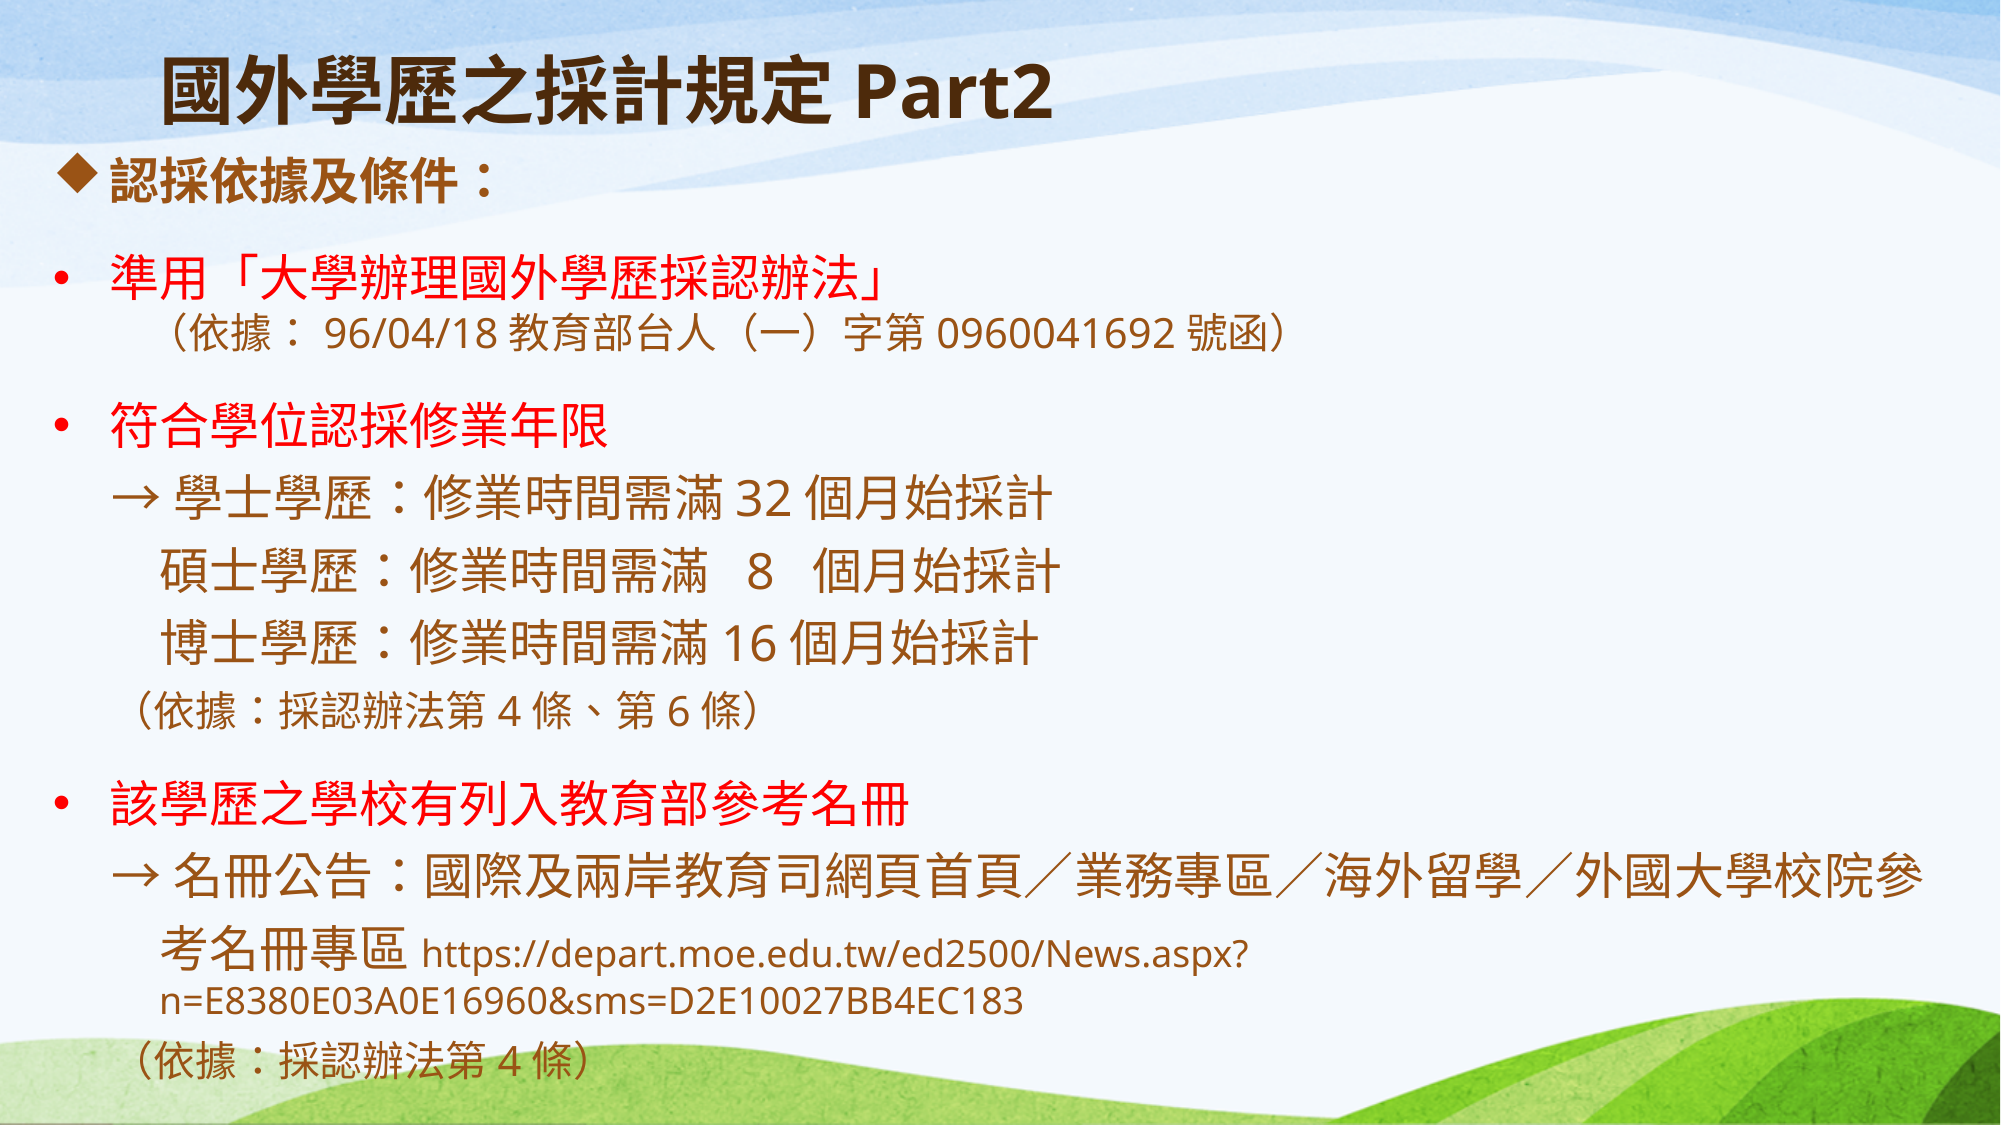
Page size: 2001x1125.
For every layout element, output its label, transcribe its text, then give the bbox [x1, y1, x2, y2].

title 國外學歷之採計規定Part2 [144, 30, 1652, 141]
picture [0, 0, 2001, 1125]
list 認採依據及條件： 準用「大學辦理國外學歷採認辦法」 （依據：96/04/18教育部台人（一）字第0960041692號函） 符合學位認採修業年限 →學士學歷：修業時間需滿32個月始採計 碩士學歷：修業時間需滿 8 個月始採計 博士學歷：修業時間需滿16個月始採計 （依據：採認辦法第4條、第6條） 該學歷之學校有列入教育部參考名冊 →名冊公告：國際及兩岸教育司網頁首頁／業務專區／海外留學／外國大學校院參 考名冊專區https://depart.moe.edu.tw/ed2500/News.aspx?n=E8380E03A0E16960&sms=D2E10027BB4EC183 （依據：採認辦法第4條） [37, 141, 1960, 1111]
